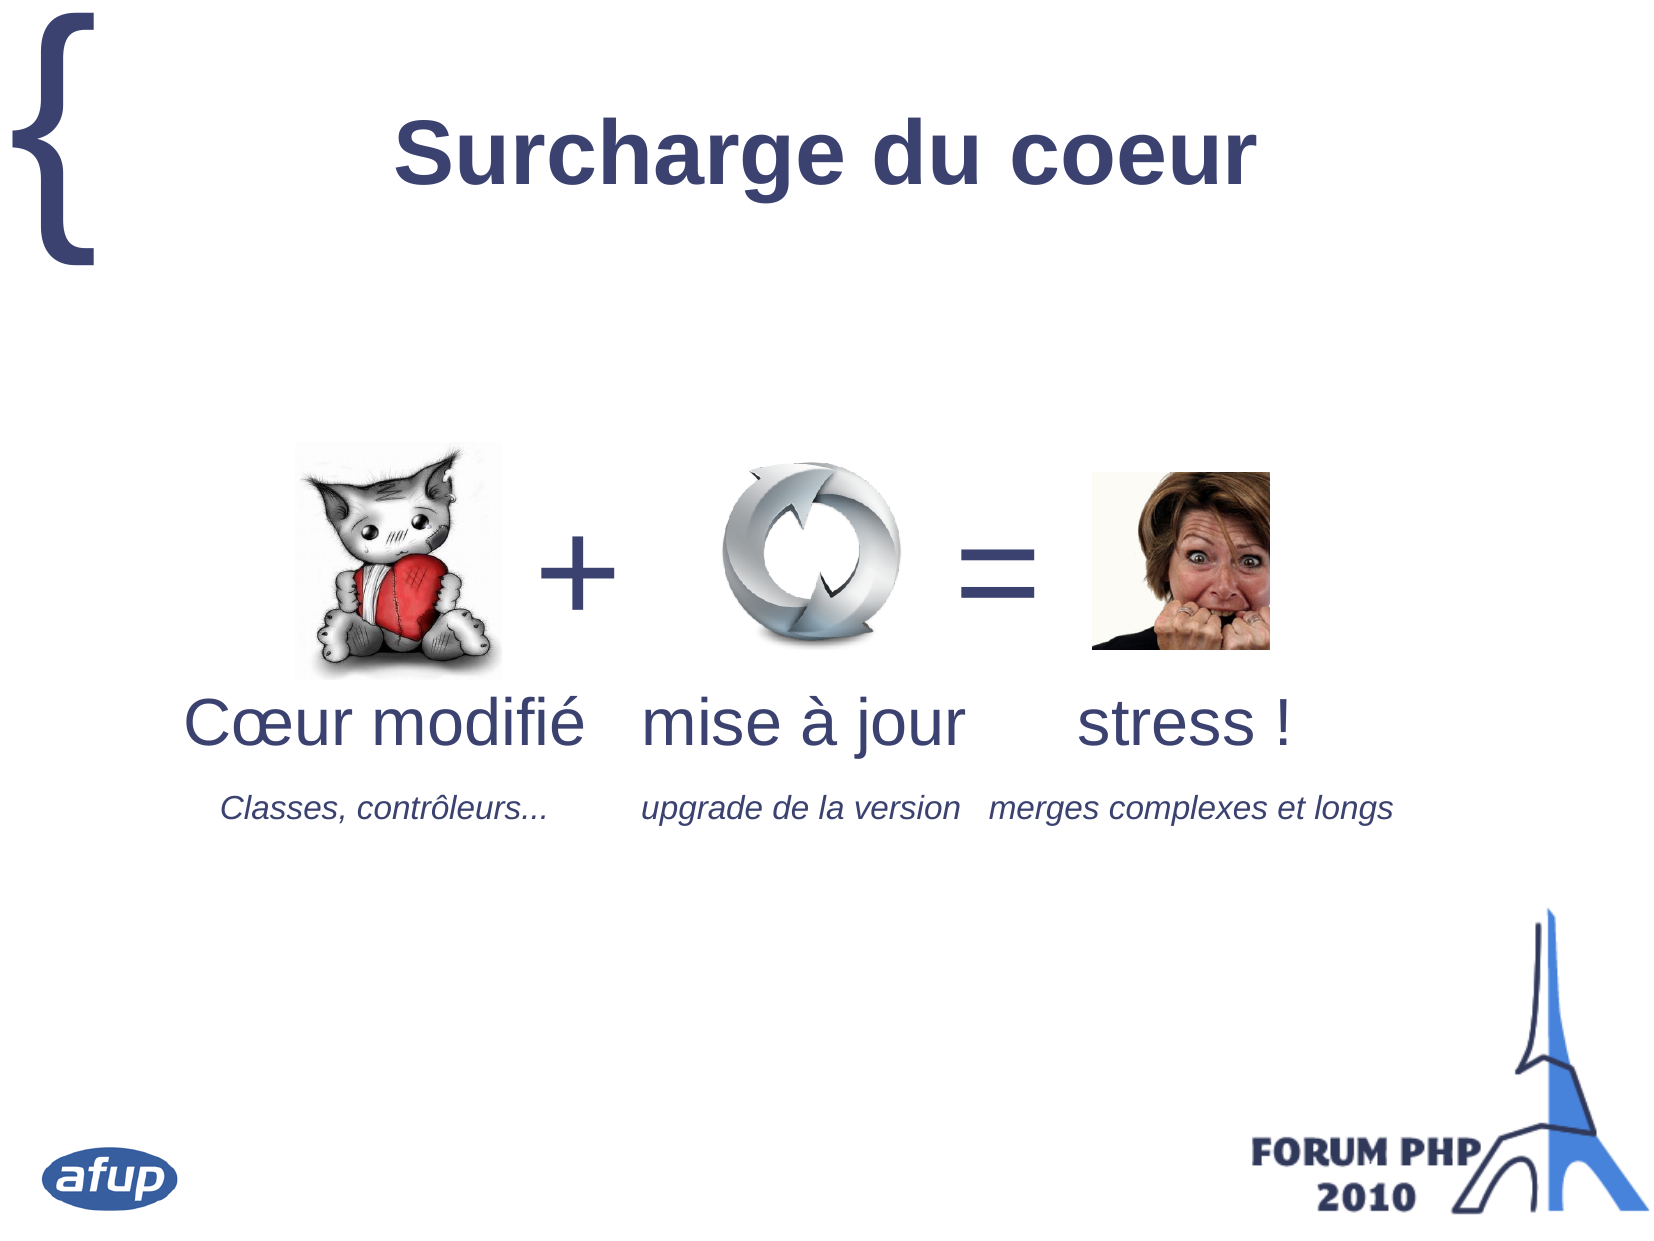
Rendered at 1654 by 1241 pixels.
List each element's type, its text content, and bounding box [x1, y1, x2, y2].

picture [1240, 872, 1650, 1241]
picture [708, 442, 916, 650]
title Surcharge du coeur [82, 49, 1571, 257]
picture [295, 442, 502, 680]
list + = Cœur modifié mise à jour stress ! Classes, contrôleurs... upgrade de la version merges complexes et longs [112, 383, 1601, 1203]
picture [41, 1146, 178, 1211]
picture [1092, 472, 1270, 650]
